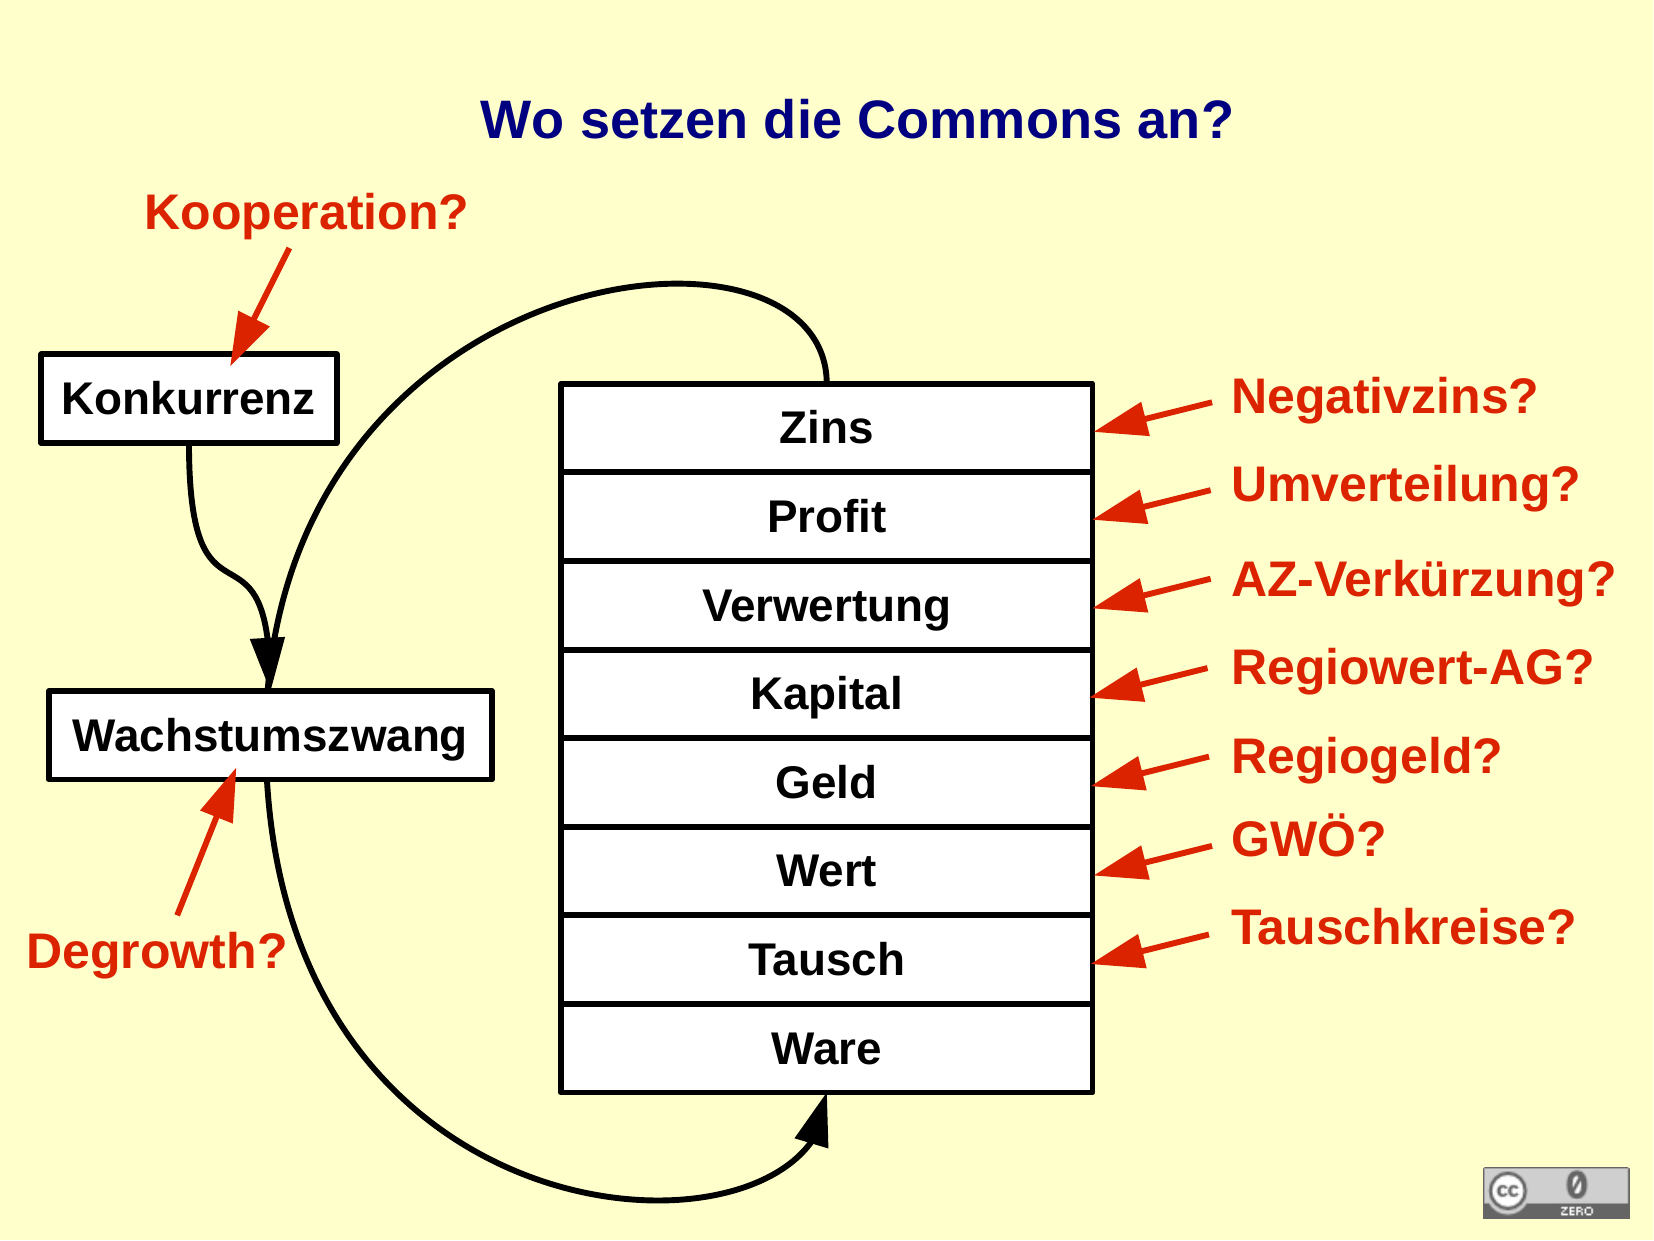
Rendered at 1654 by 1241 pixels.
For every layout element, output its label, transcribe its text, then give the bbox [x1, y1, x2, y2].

text_box Umverteilung? [1216, 449, 1619, 526]
text_box Geld [561, 739, 1093, 827]
text_box Ware [561, 1004, 1093, 1093]
text_box Negativzins? [1216, 360, 1589, 438]
text_box Kooperation? [129, 177, 502, 254]
text_box Tauschkreise? [1216, 892, 1619, 969]
text_box Zins [561, 383, 1093, 473]
text_box GWÖ? [1216, 803, 1619, 880]
text_box Tausch [561, 916, 1093, 1004]
text_box Regiowert-AG? [1216, 632, 1619, 709]
text_box AZ-Verkürzung? [1216, 543, 1648, 621]
text_box Wachstumszwang [49, 690, 492, 780]
text_box Degrowth? [11, 915, 325, 993]
text_box Kapital [561, 650, 1093, 739]
text_box Verwertung [561, 562, 1093, 650]
picture [1483, 1167, 1630, 1219]
title Wo setzen die Commons an? [121, 61, 1595, 178]
text_box Regiogeld? [1216, 720, 1619, 798]
text_box Wert [561, 827, 1093, 916]
text_box Profit [561, 473, 1093, 562]
text_box Konkurrenz [41, 354, 337, 443]
